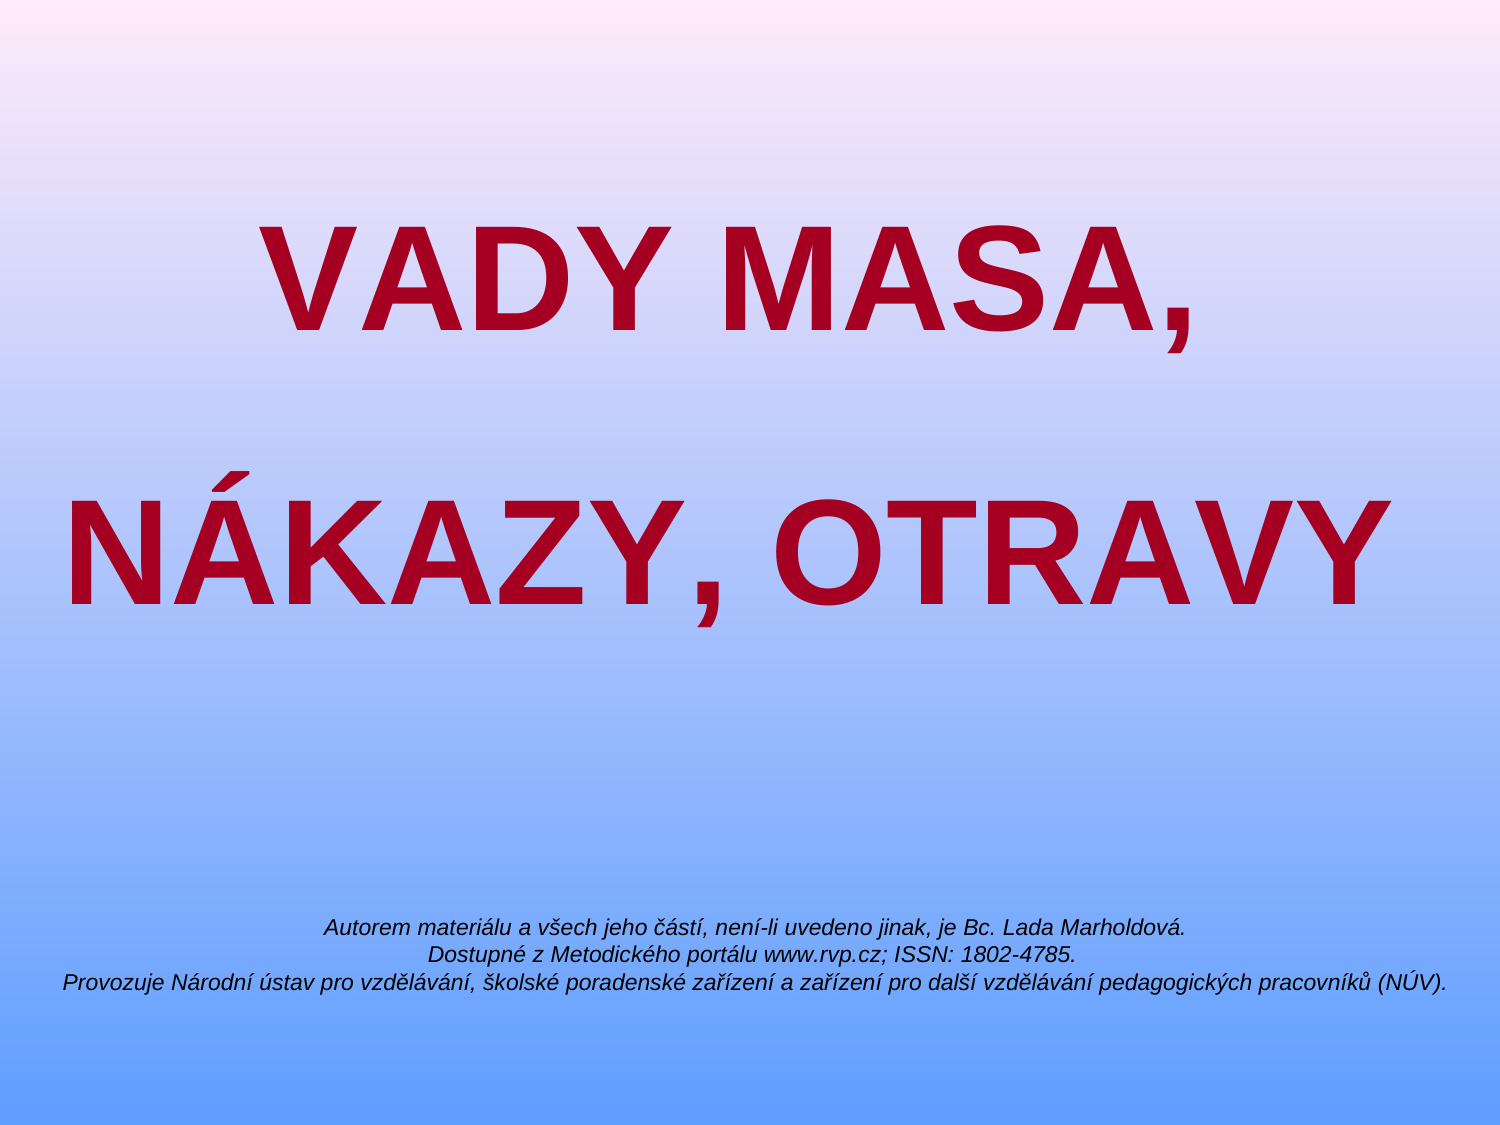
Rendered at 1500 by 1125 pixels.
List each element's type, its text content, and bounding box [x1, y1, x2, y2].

text_box Autorem materiálu a všech jeho částí, není-li uvedeno jinak, je Bc. Lada Marholdová. Dostupné z Metodického portálu www.rvp.cz; ISSN: 1802-4785. Provozuje Národní ústav pro vzdělávání, školské poradenské zařízení a zařízení pro další vzdělávání pedagogických pracovníků (NÚV). [41, 904, 1471, 1003]
text_box VADY MASA, NÁKAZY, OTRAVY [0, 172, 1459, 642]
